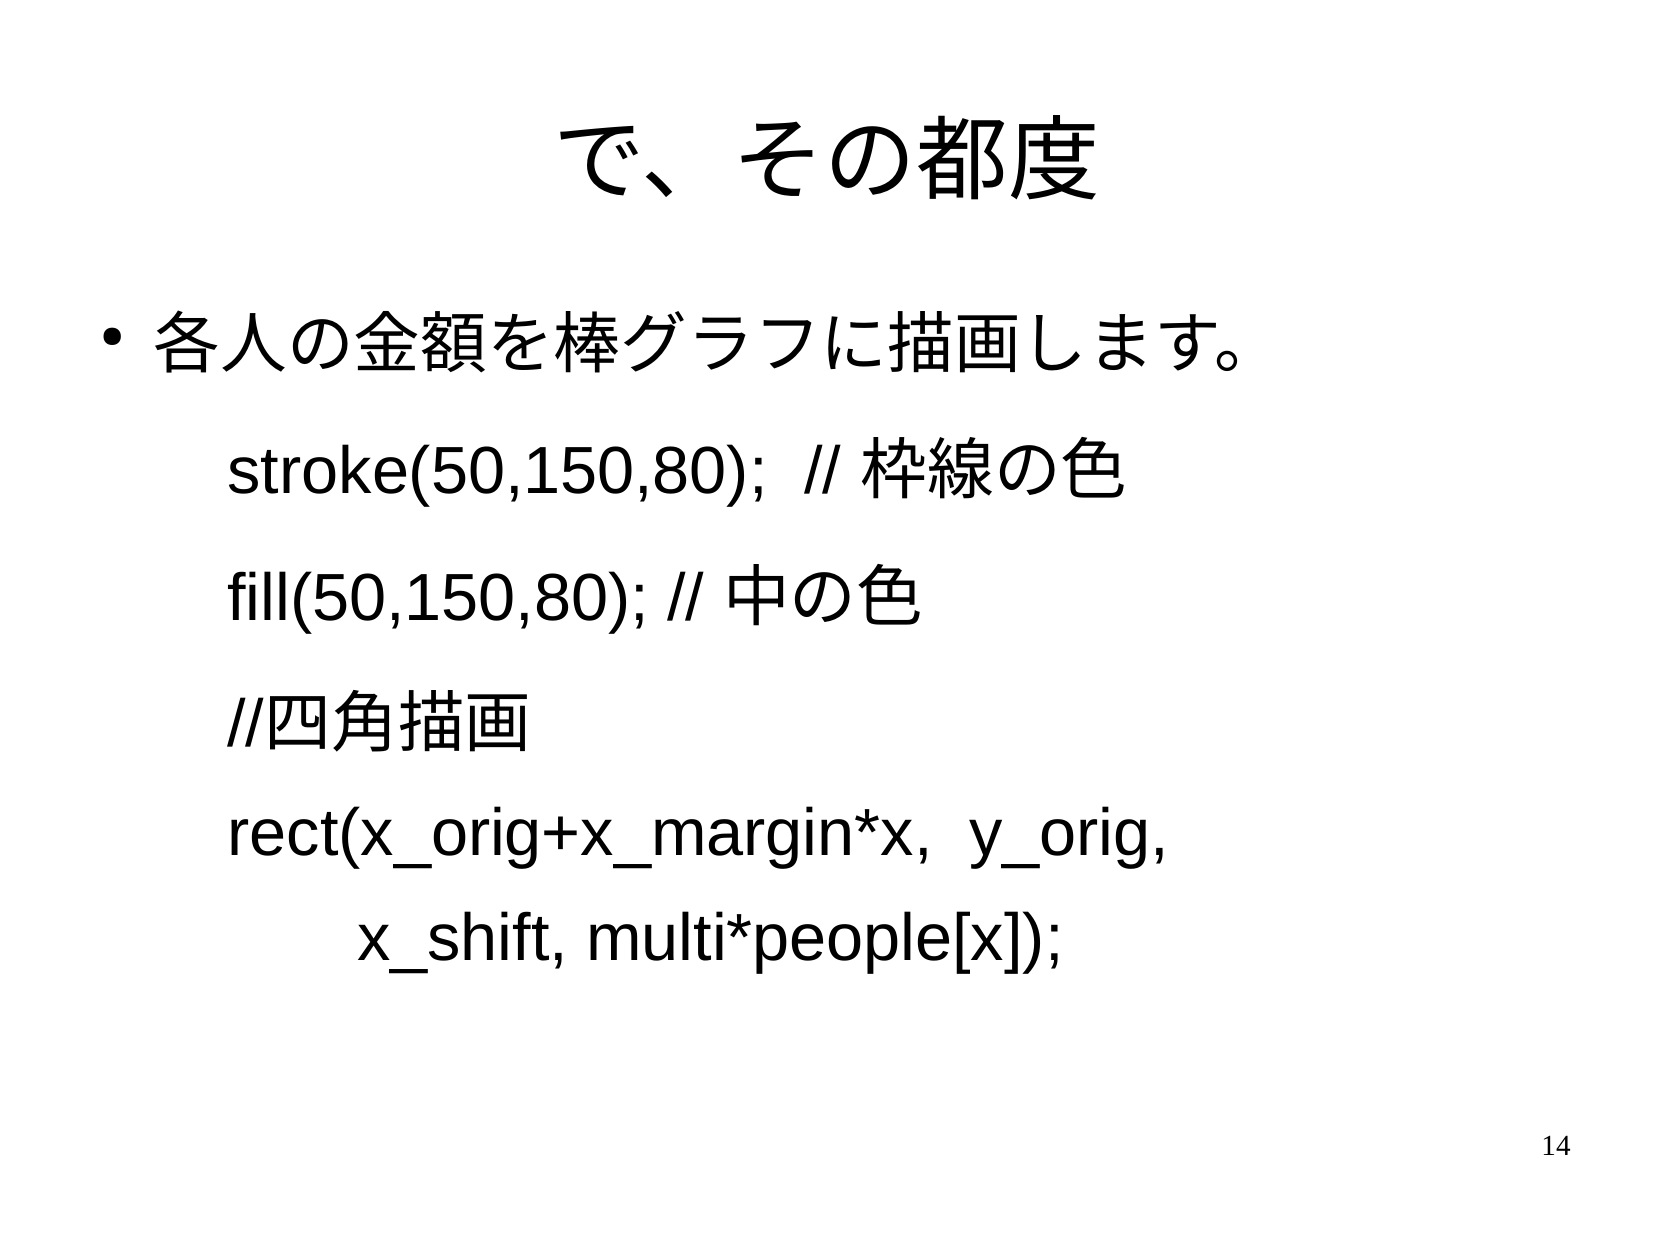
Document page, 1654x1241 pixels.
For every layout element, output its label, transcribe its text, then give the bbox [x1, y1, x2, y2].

list 各人の金額を棒グラフに描画します。 stroke(50,150,80); // 枠線の色 fill(50,150,80); // 中の色 //四角描画 rect(x_orig+x_margin*x, y_orig, x_shift, multi*people[x]); [82, 290, 1571, 1010]
title で、その都度 [82, 49, 1571, 257]
